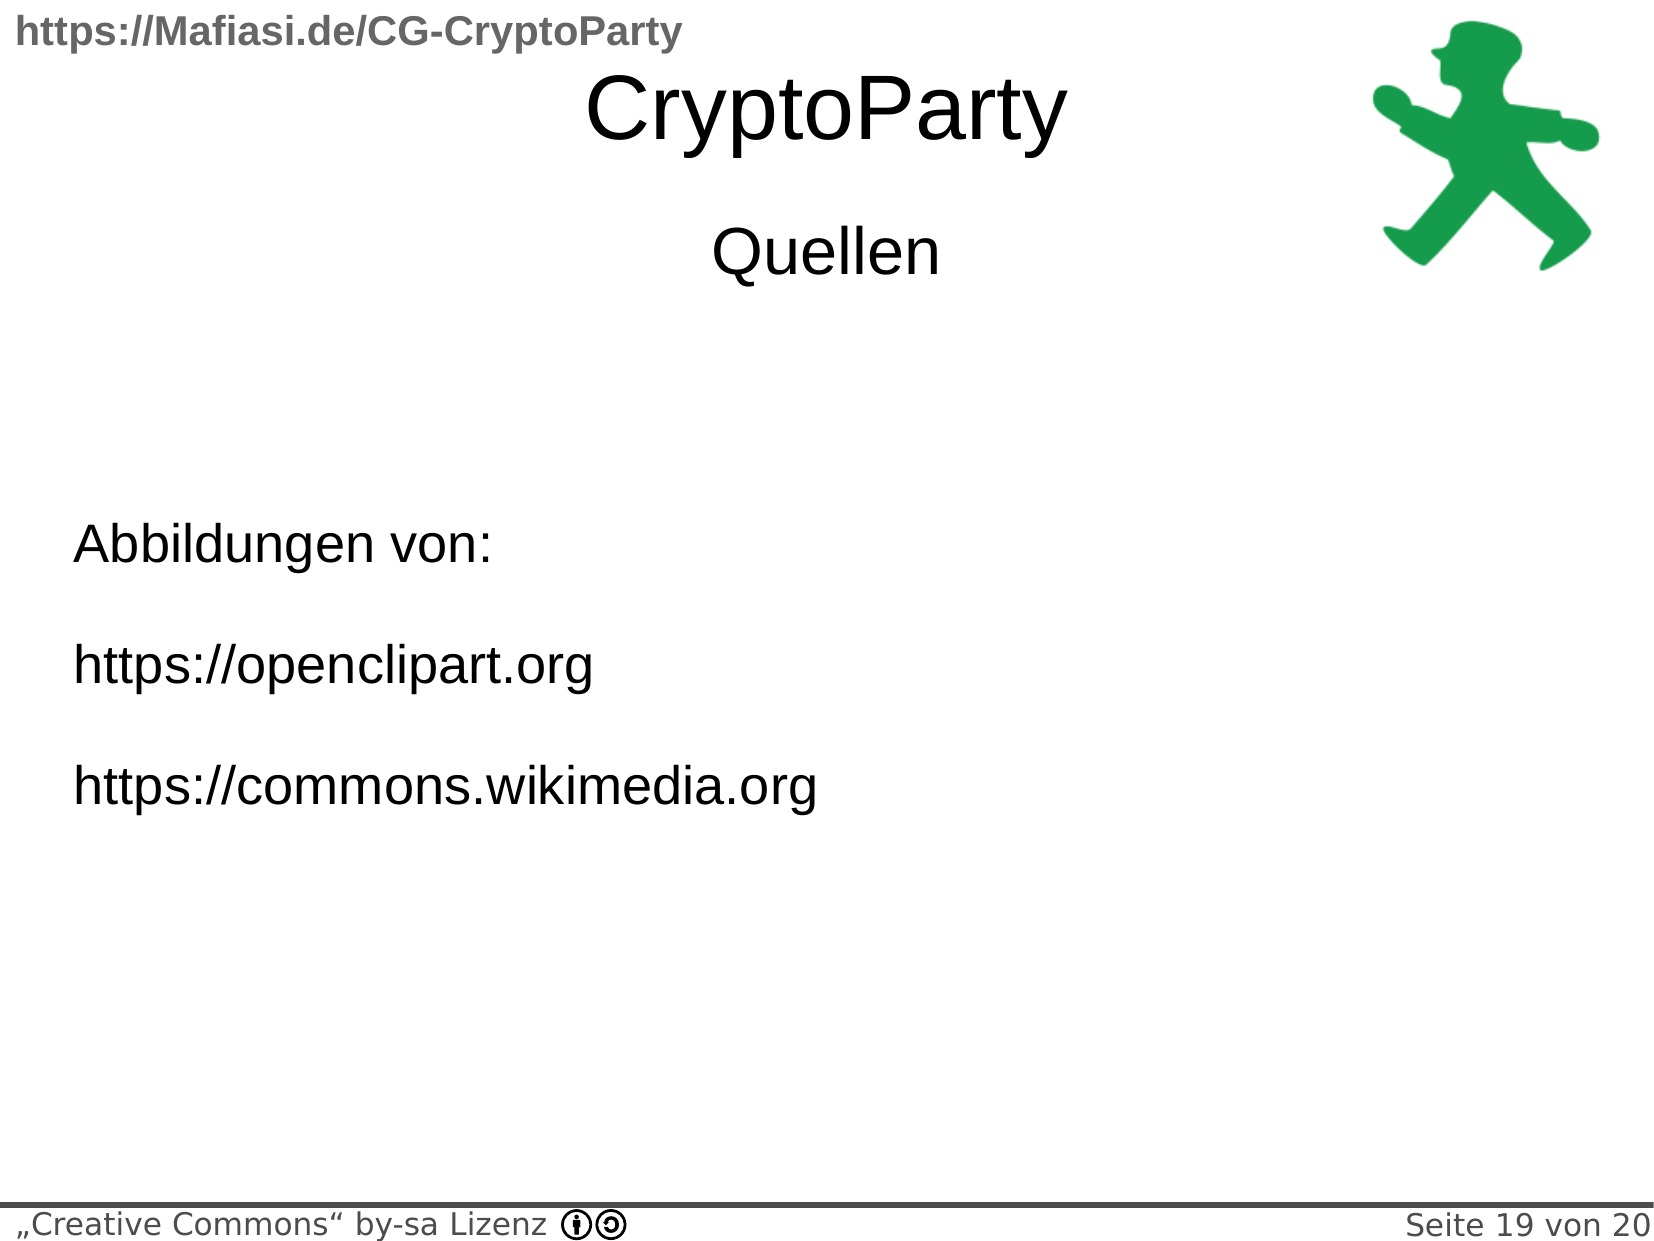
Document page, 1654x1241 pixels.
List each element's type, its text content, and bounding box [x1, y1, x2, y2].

text_box Quellen Abbildungen von: https://openclipart.org https://commons.wikimedia.org [59, 206, 1595, 886]
picture [1317, 0, 1654, 313]
